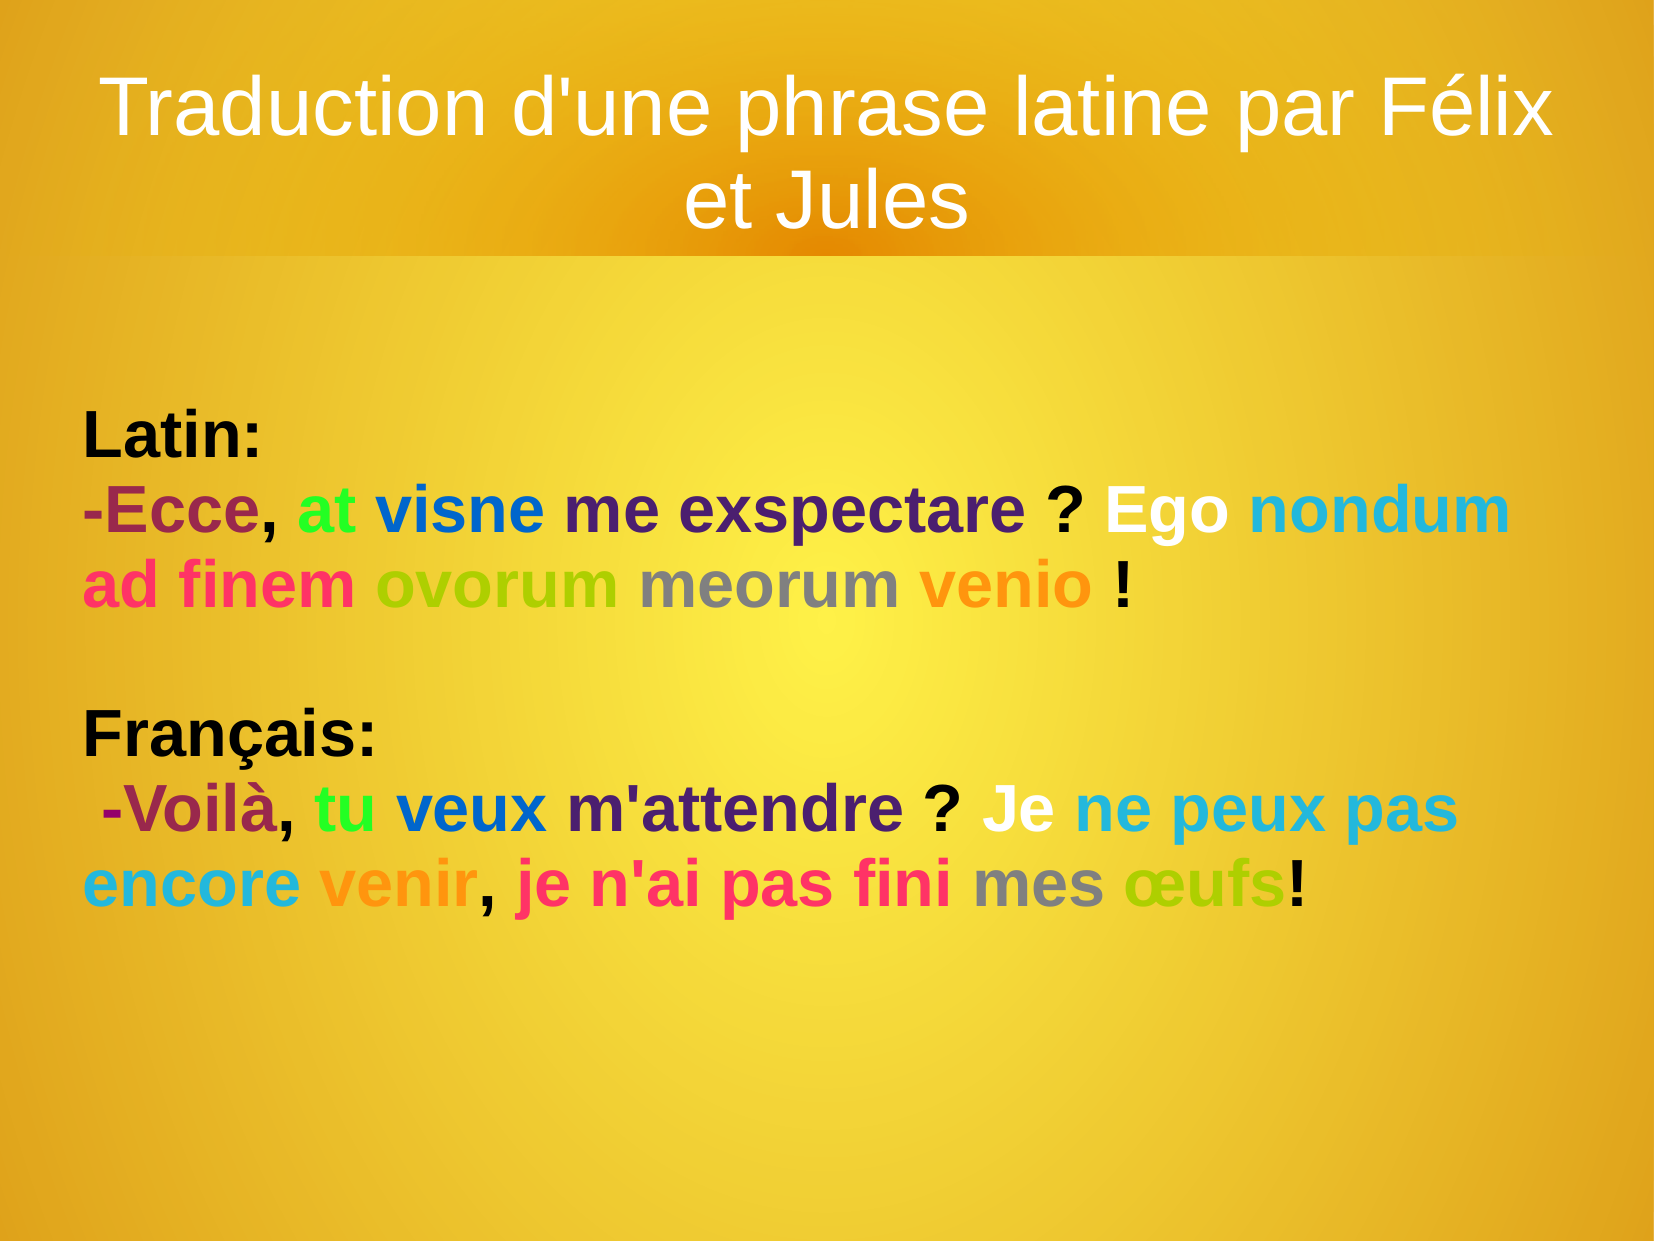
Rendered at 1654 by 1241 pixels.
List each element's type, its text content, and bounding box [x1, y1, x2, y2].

subtitle Latin: -Ecce, at visne me exspectare ? Ego nondum ad finem ovorum meorum venio ! Français: -Voilà, tu veux m'attendre ? Je ne peux pas encore venir, je n'ai pas fini mes œufs! [82, 299, 1571, 1019]
title Traduction d'une phrase latine par Félix et Jules [82, 49, 1571, 257]
